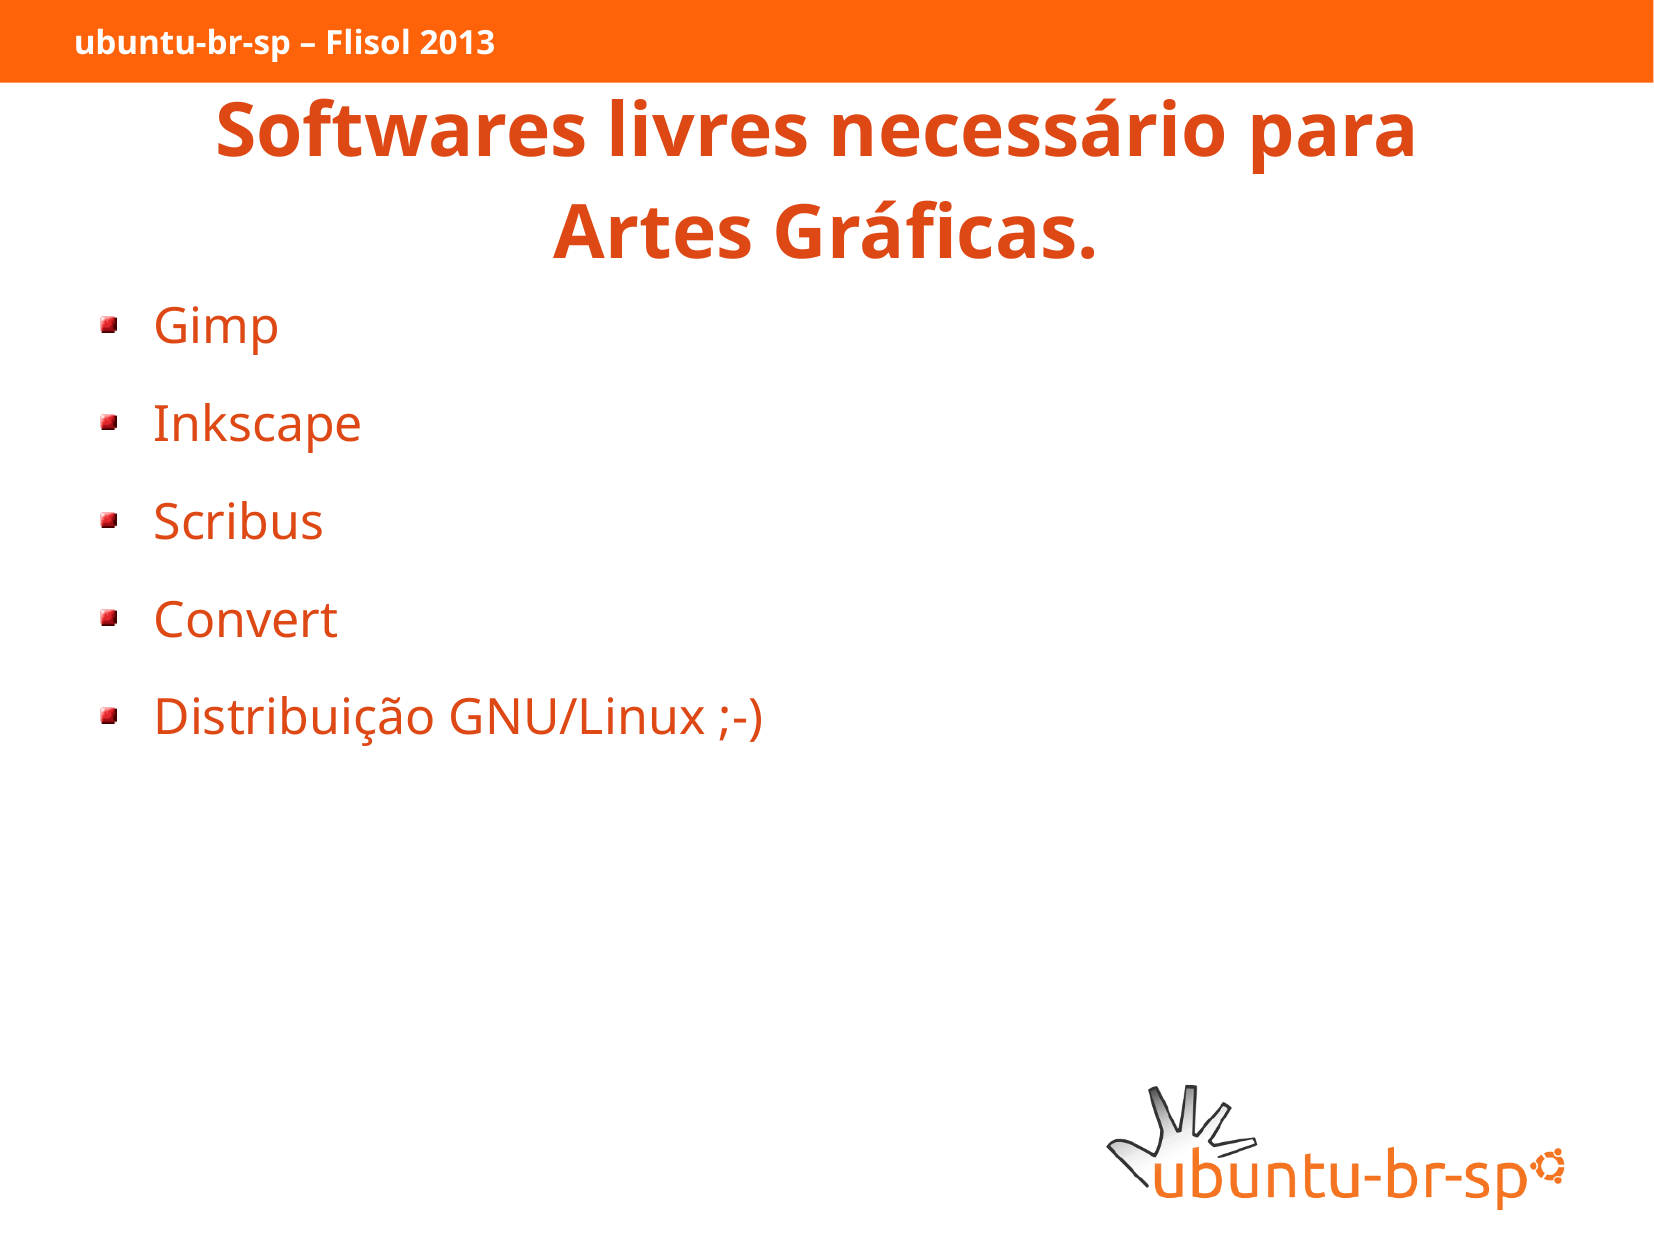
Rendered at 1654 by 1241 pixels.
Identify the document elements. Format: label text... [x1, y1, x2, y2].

title Softwares livres necessário para Artes Gráficas. [82, 93, 1571, 263]
picture [1098, 1080, 1571, 1216]
list Gimp Inkscape Scribus Convert Distribuição GNU/Linux ;-) [82, 290, 1539, 1010]
